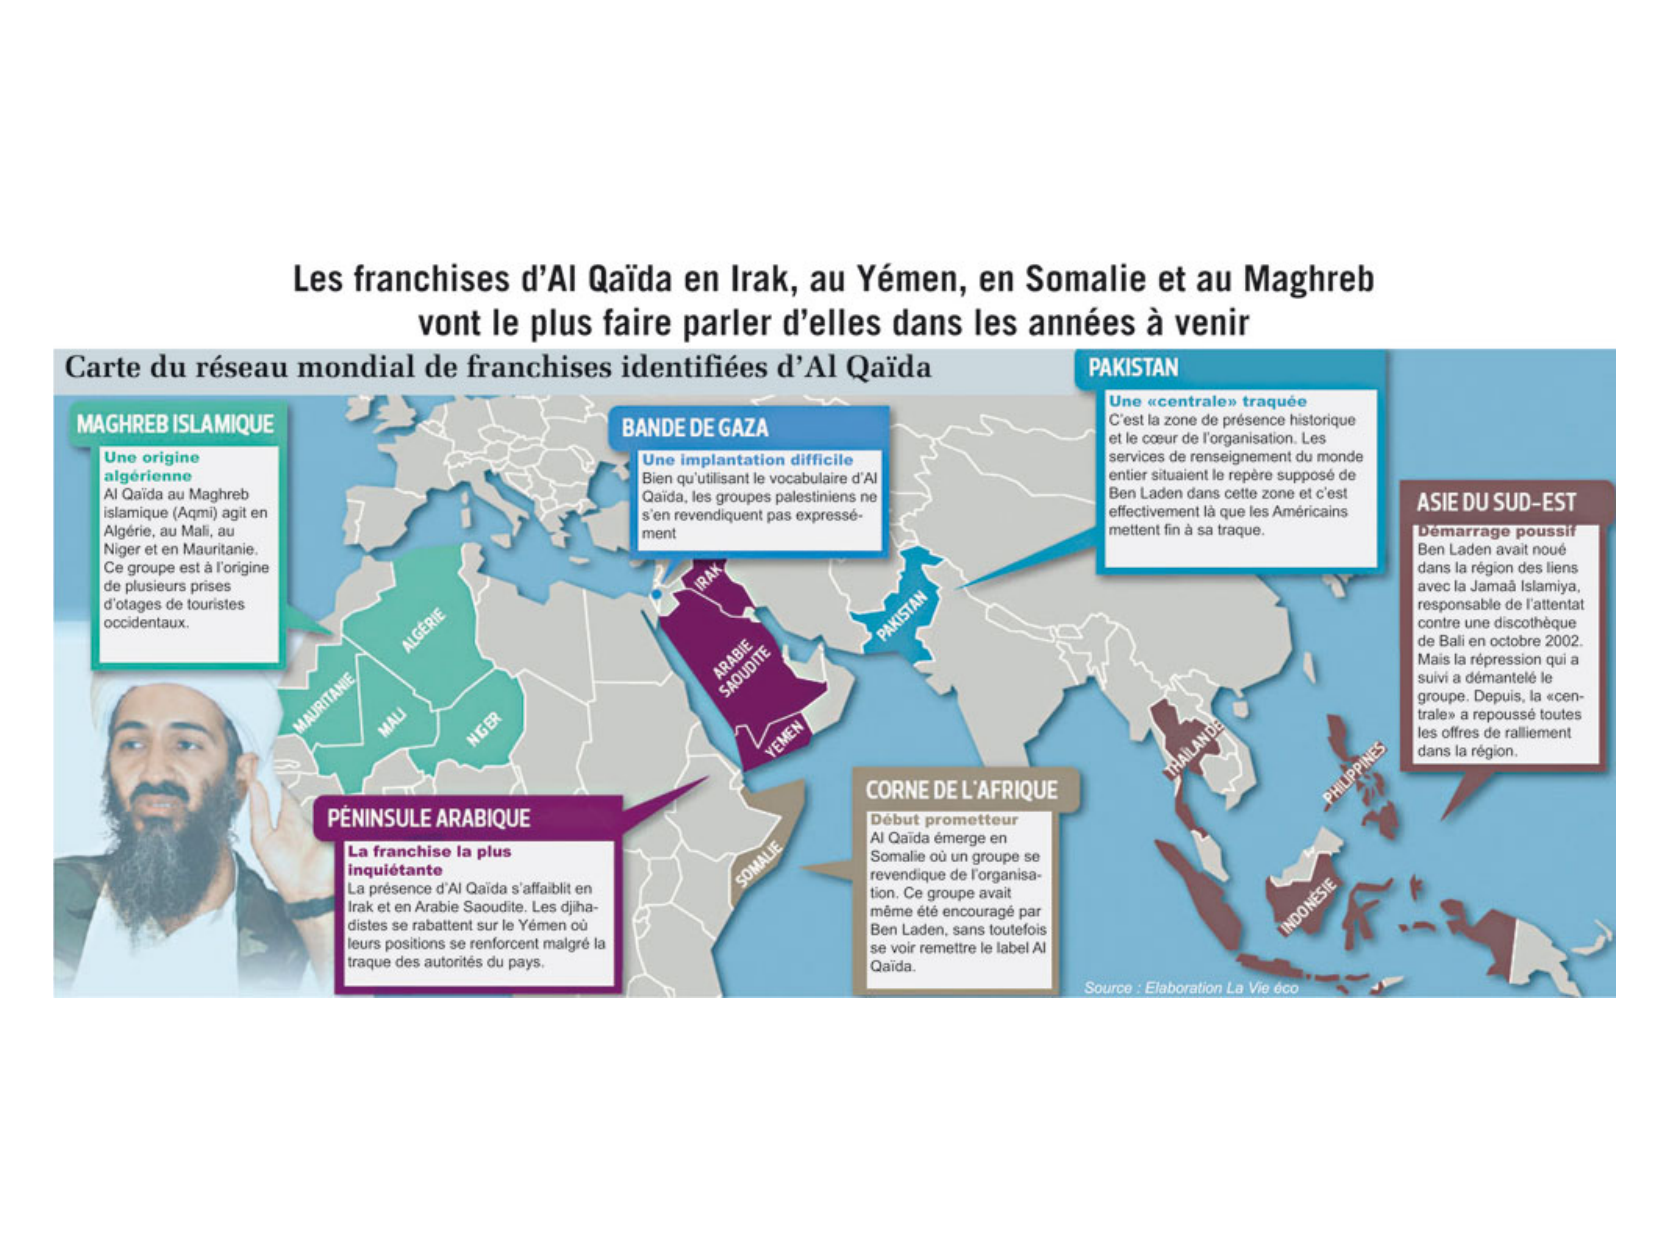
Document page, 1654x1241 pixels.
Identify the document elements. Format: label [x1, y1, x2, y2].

picture [53, 249, 1616, 998]
